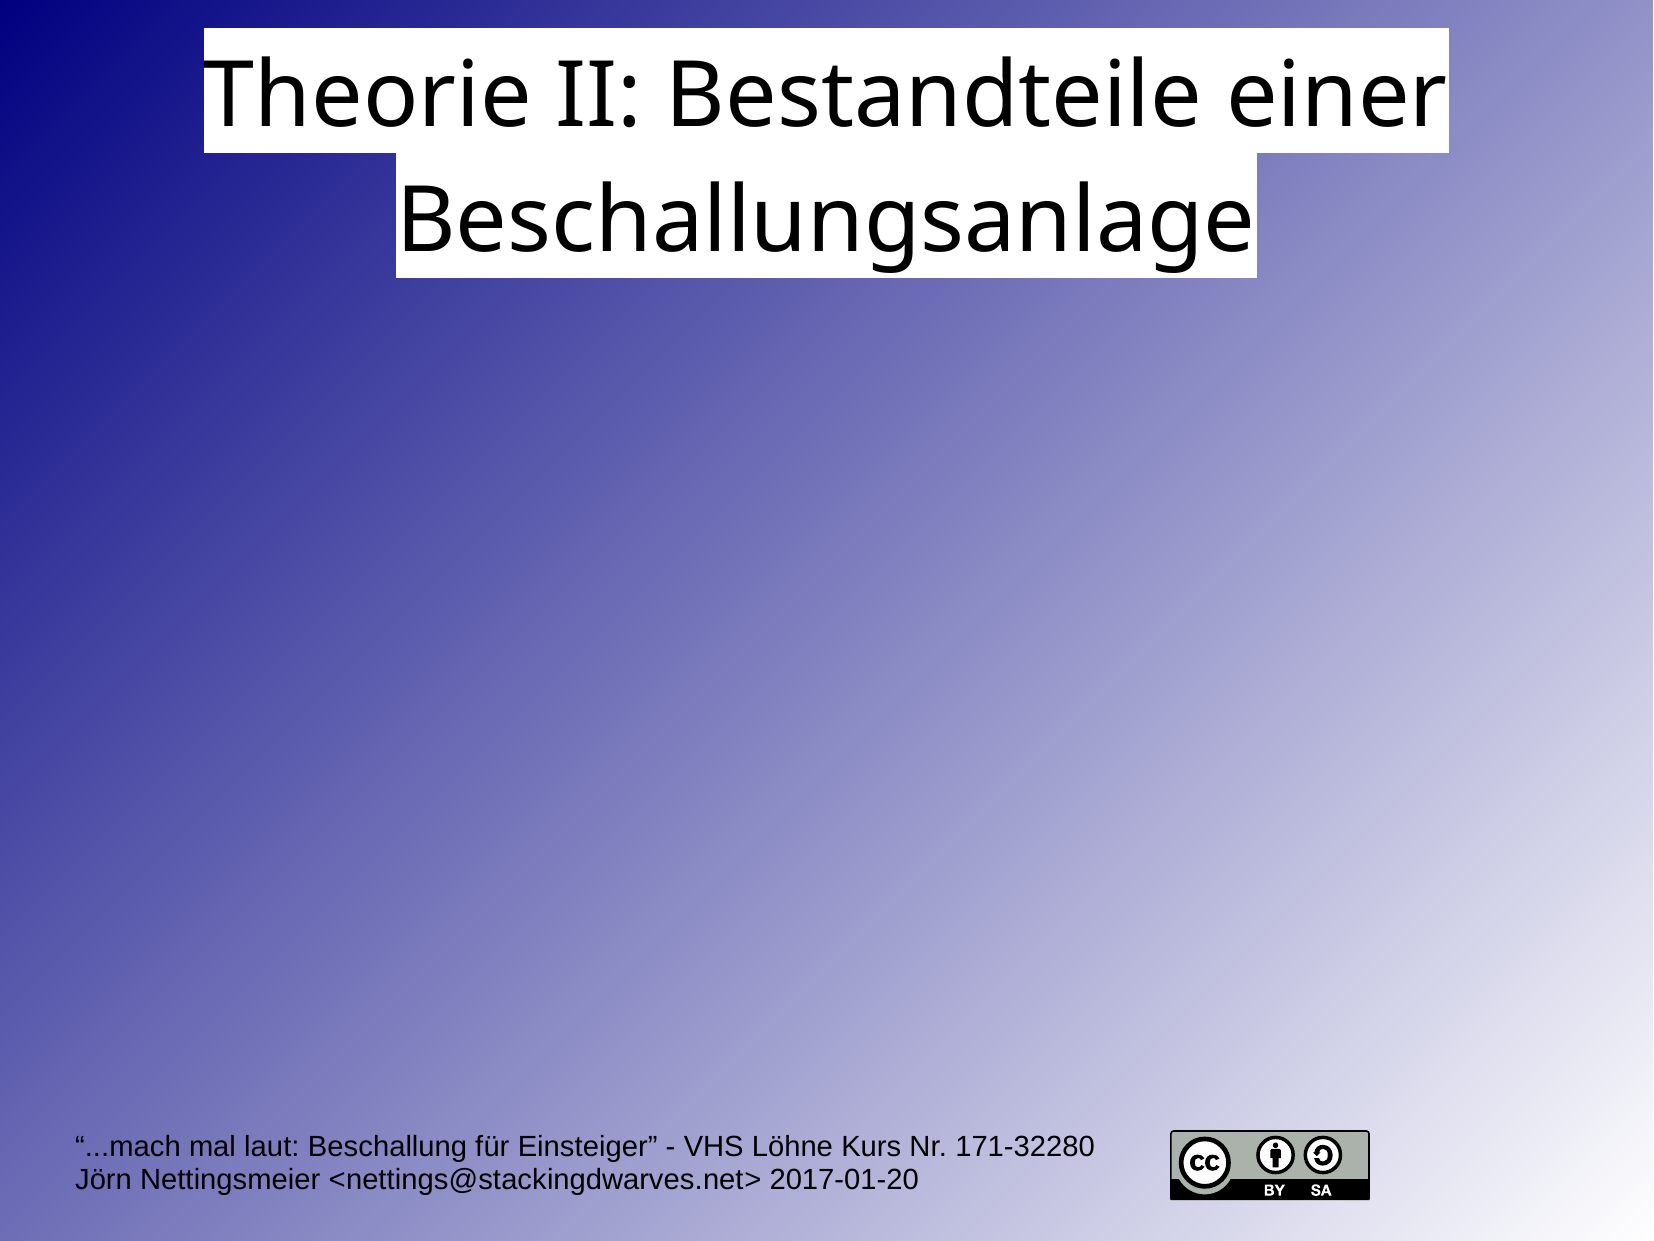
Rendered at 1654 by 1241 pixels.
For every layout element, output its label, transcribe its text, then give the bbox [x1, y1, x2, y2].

title Theorie II: Bestandteile einer Beschallungsanlage [82, 27, 1571, 279]
